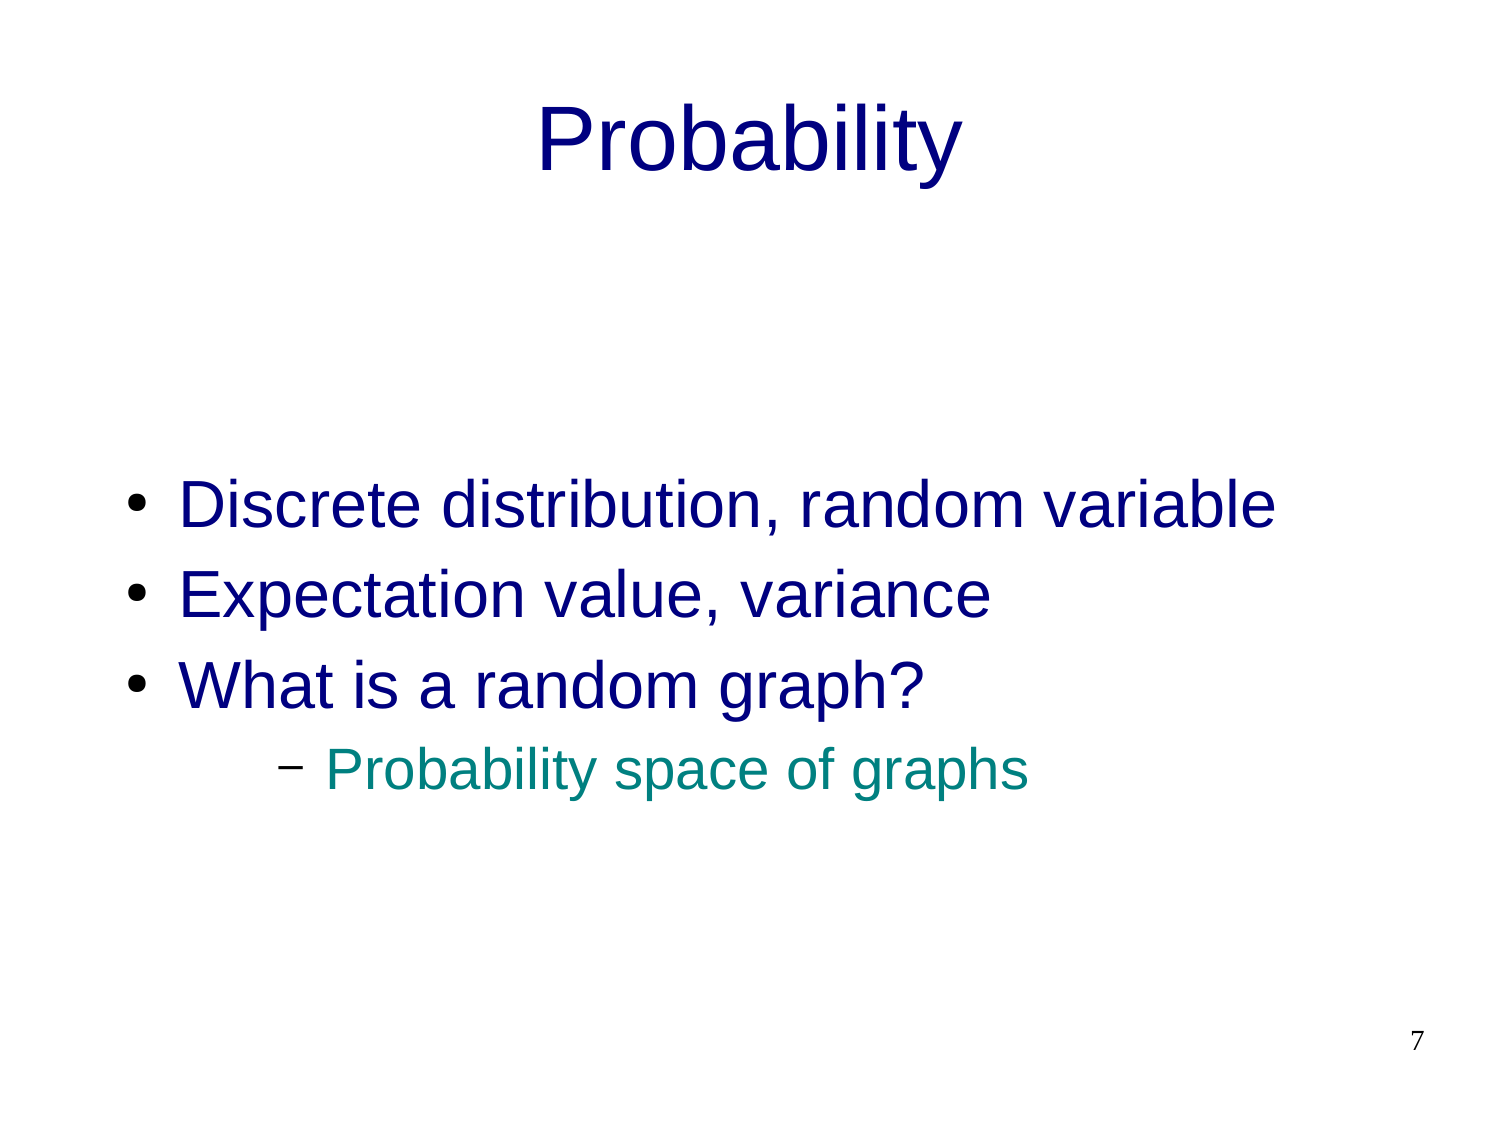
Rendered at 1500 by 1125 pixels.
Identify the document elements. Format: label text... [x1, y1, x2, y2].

title Probability [74, 44, 1425, 233]
list Discrete distribution, random variable Expectation value, variance What is a random graph? Probability space of graphs [74, 255, 1425, 1014]
